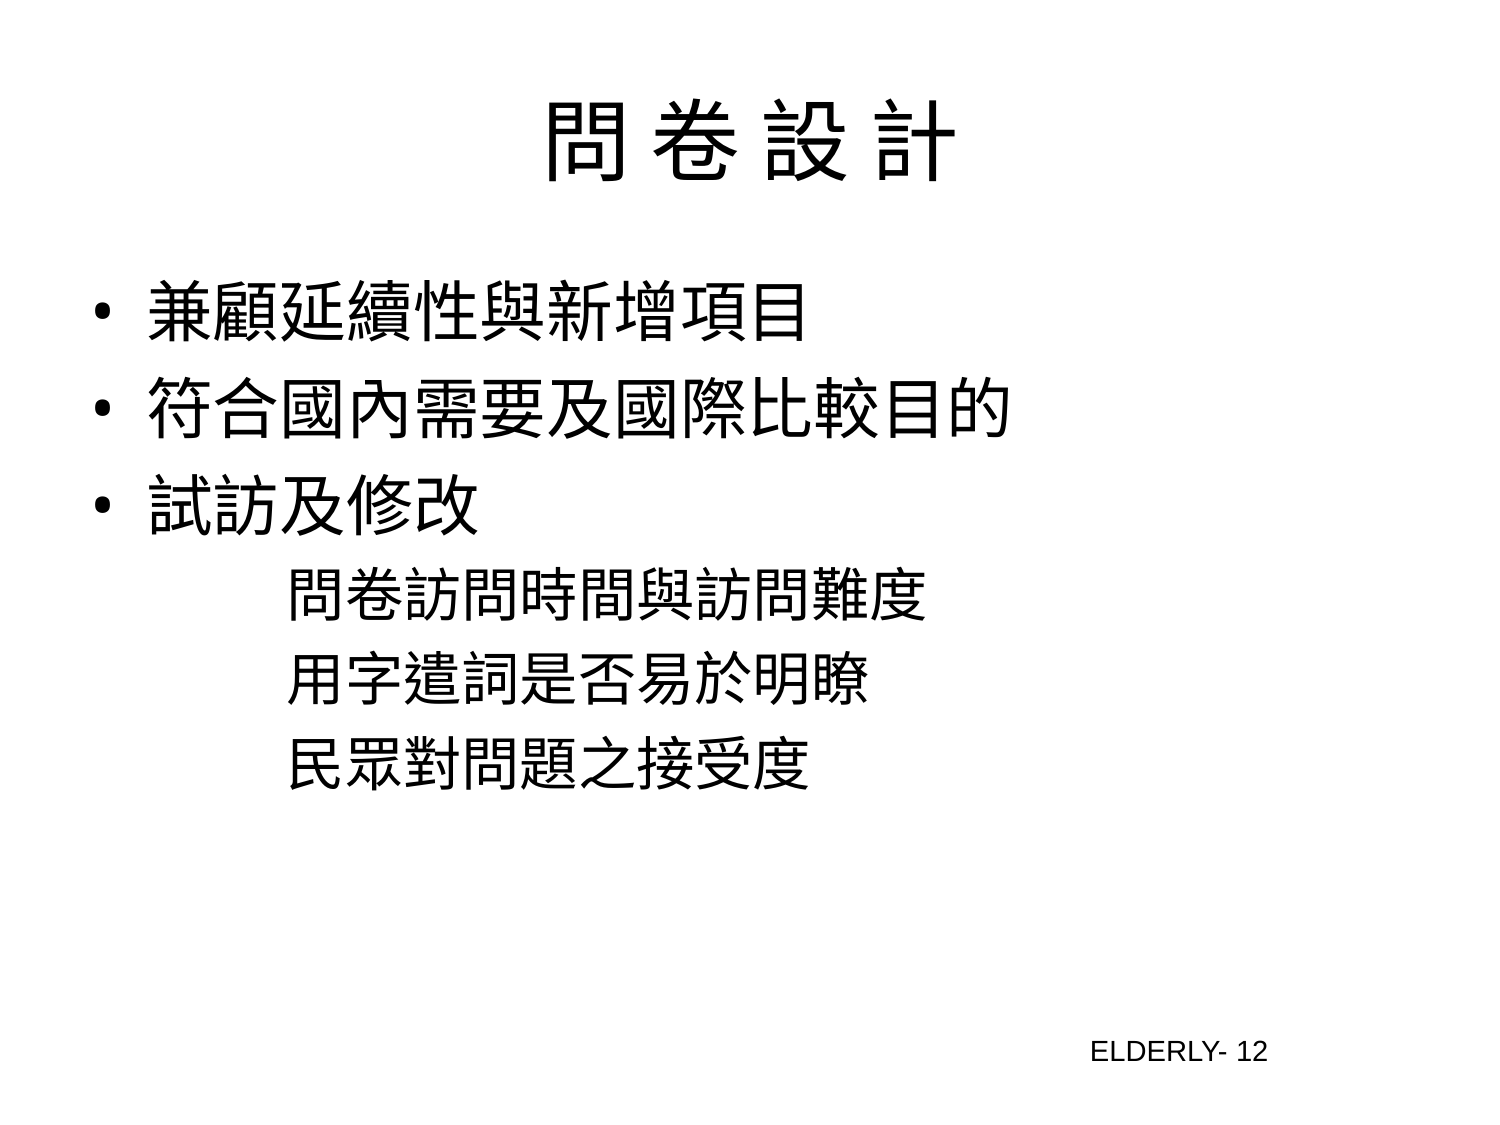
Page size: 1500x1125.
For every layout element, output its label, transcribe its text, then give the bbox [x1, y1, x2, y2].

text_box ELDERLY- [1074, 1024, 1426, 1103]
list 兼顧延續性與新增項目 符合國內需要及國際比較目的 試訪及修改 問卷訪問時間與訪問難度 用字遣詞是否易於明瞭 民眾對問題之接受度 [75, 262, 1426, 1005]
title 問 卷 設 計 [75, 45, 1426, 233]
